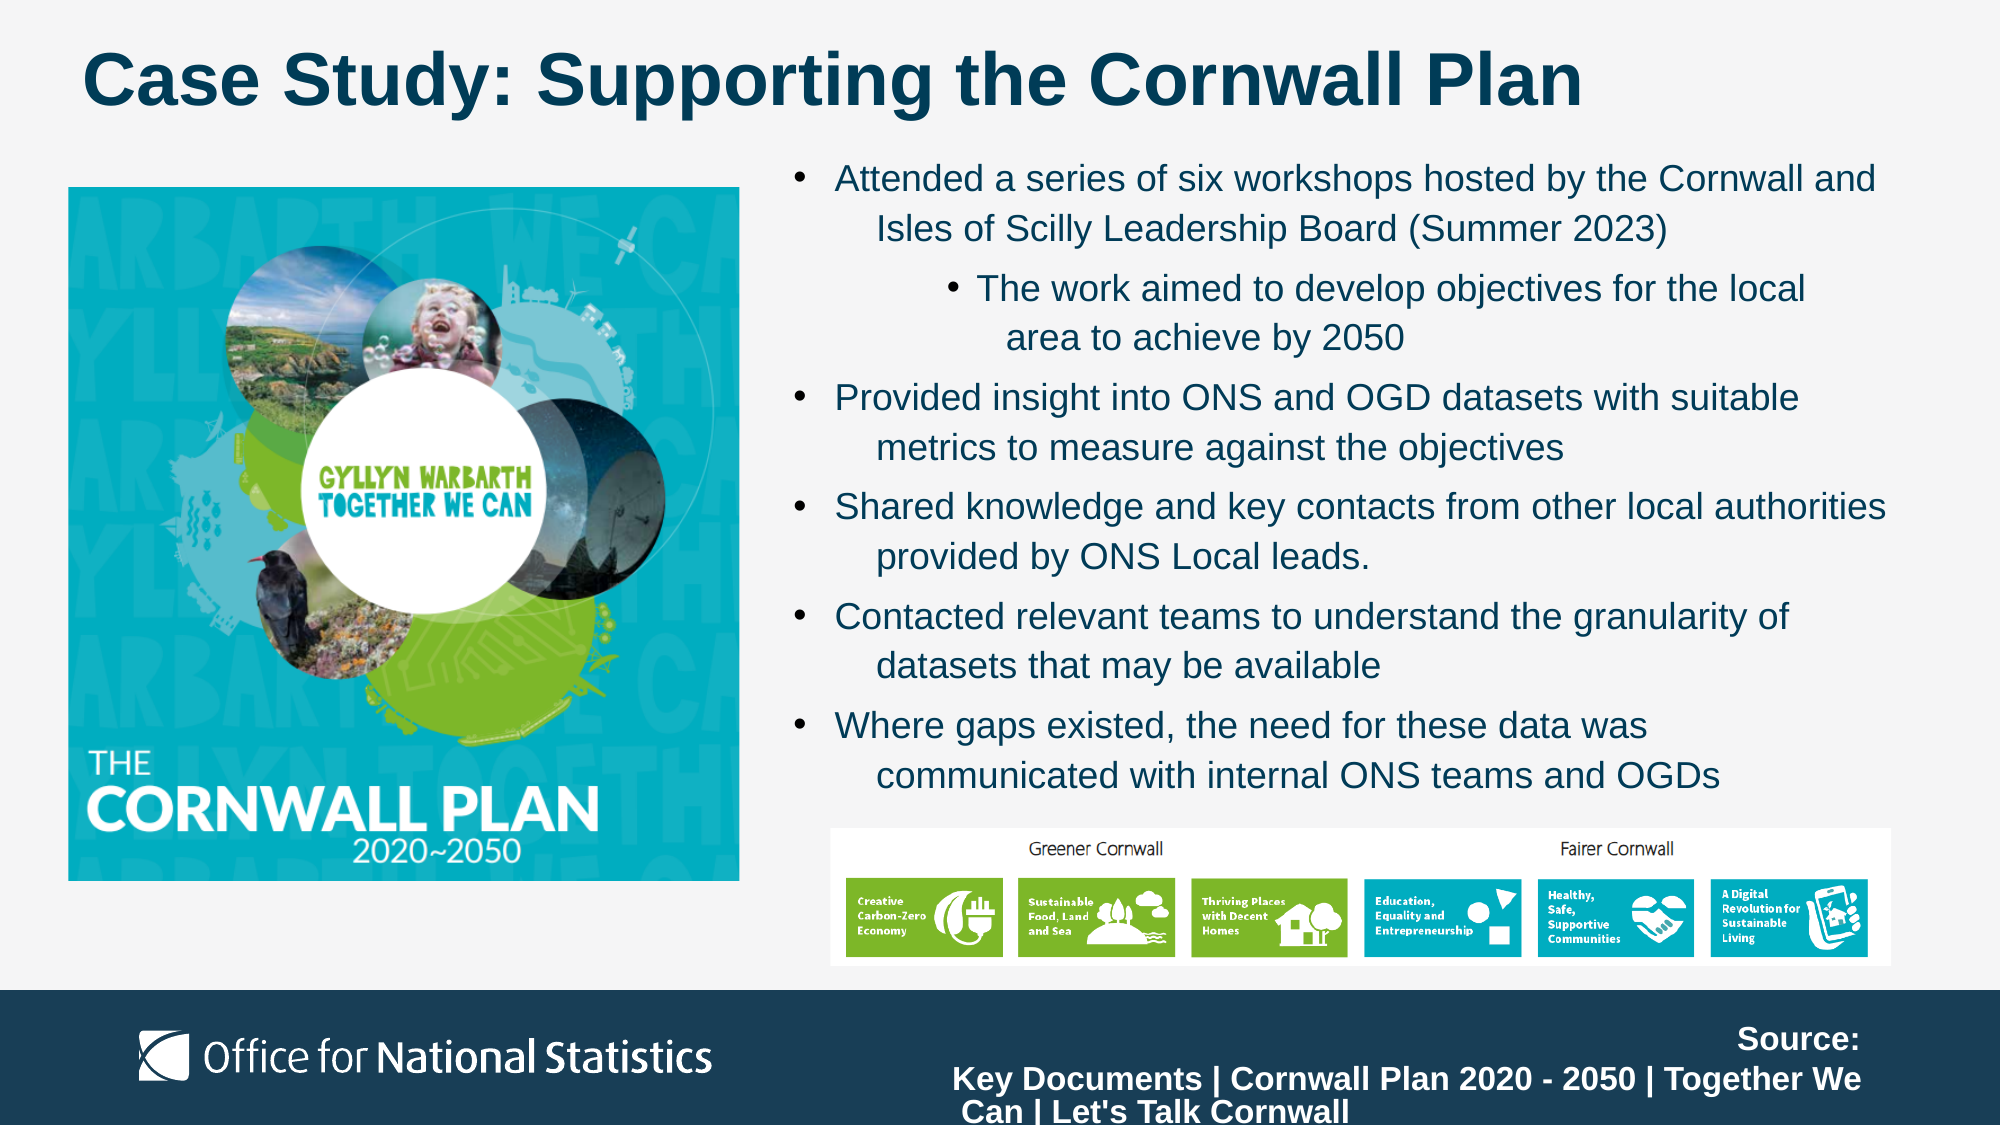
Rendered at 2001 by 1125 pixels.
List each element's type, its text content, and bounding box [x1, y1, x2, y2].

picture [68, 187, 740, 881]
list Attended a series of six workshops hosted by the Cornwall and Isles of Scilly Leadership Board (Summer 2023) The work aimed to develop objectives for the local area to achieve by 2050 Provided insight into ONS and OGD datasets with suitable metrics to measure against the objectives Shared knowledge and key contacts from other local authorities provided by ONS Local leads. Contacted relevant teams to understand the granularity of datasets that may be available Where gaps existed, the need for these data was communicated with internal ONS teams and OGDs [793, 149, 1892, 859]
title Case Study: Supporting the Cornwall Plan [82, 37, 1808, 124]
text_box Source: Key Documents | Cornwall Plan 2020 - 2050 | Together We Can | Let's Talk Cornwall [937, 1009, 1871, 1070]
picture [830, 828, 1892, 966]
